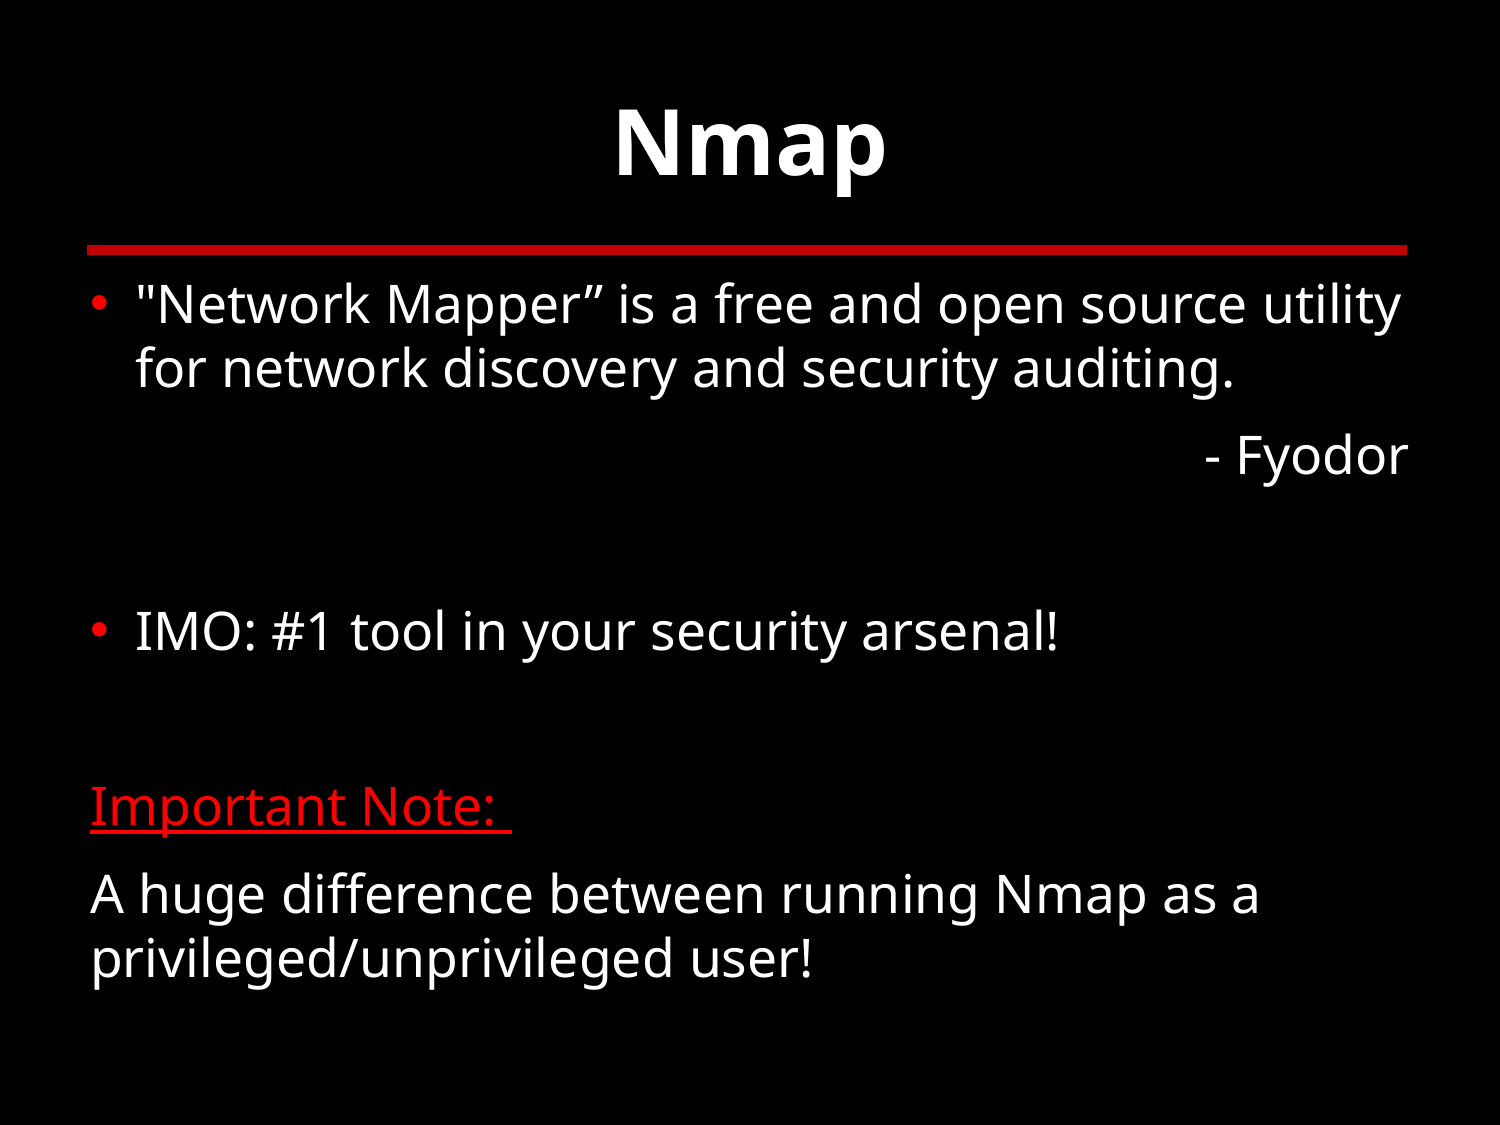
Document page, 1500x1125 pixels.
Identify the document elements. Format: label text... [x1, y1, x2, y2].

title Nmap [75, 45, 1425, 233]
list "Network Mapper” is a free and open source utility for network discovery and security auditing. - Fyodor IMO: #1 tool in your security arsenal! Important Note: A huge difference between running Nmap as a privileged/unprivileged user! [75, 262, 1425, 1005]
